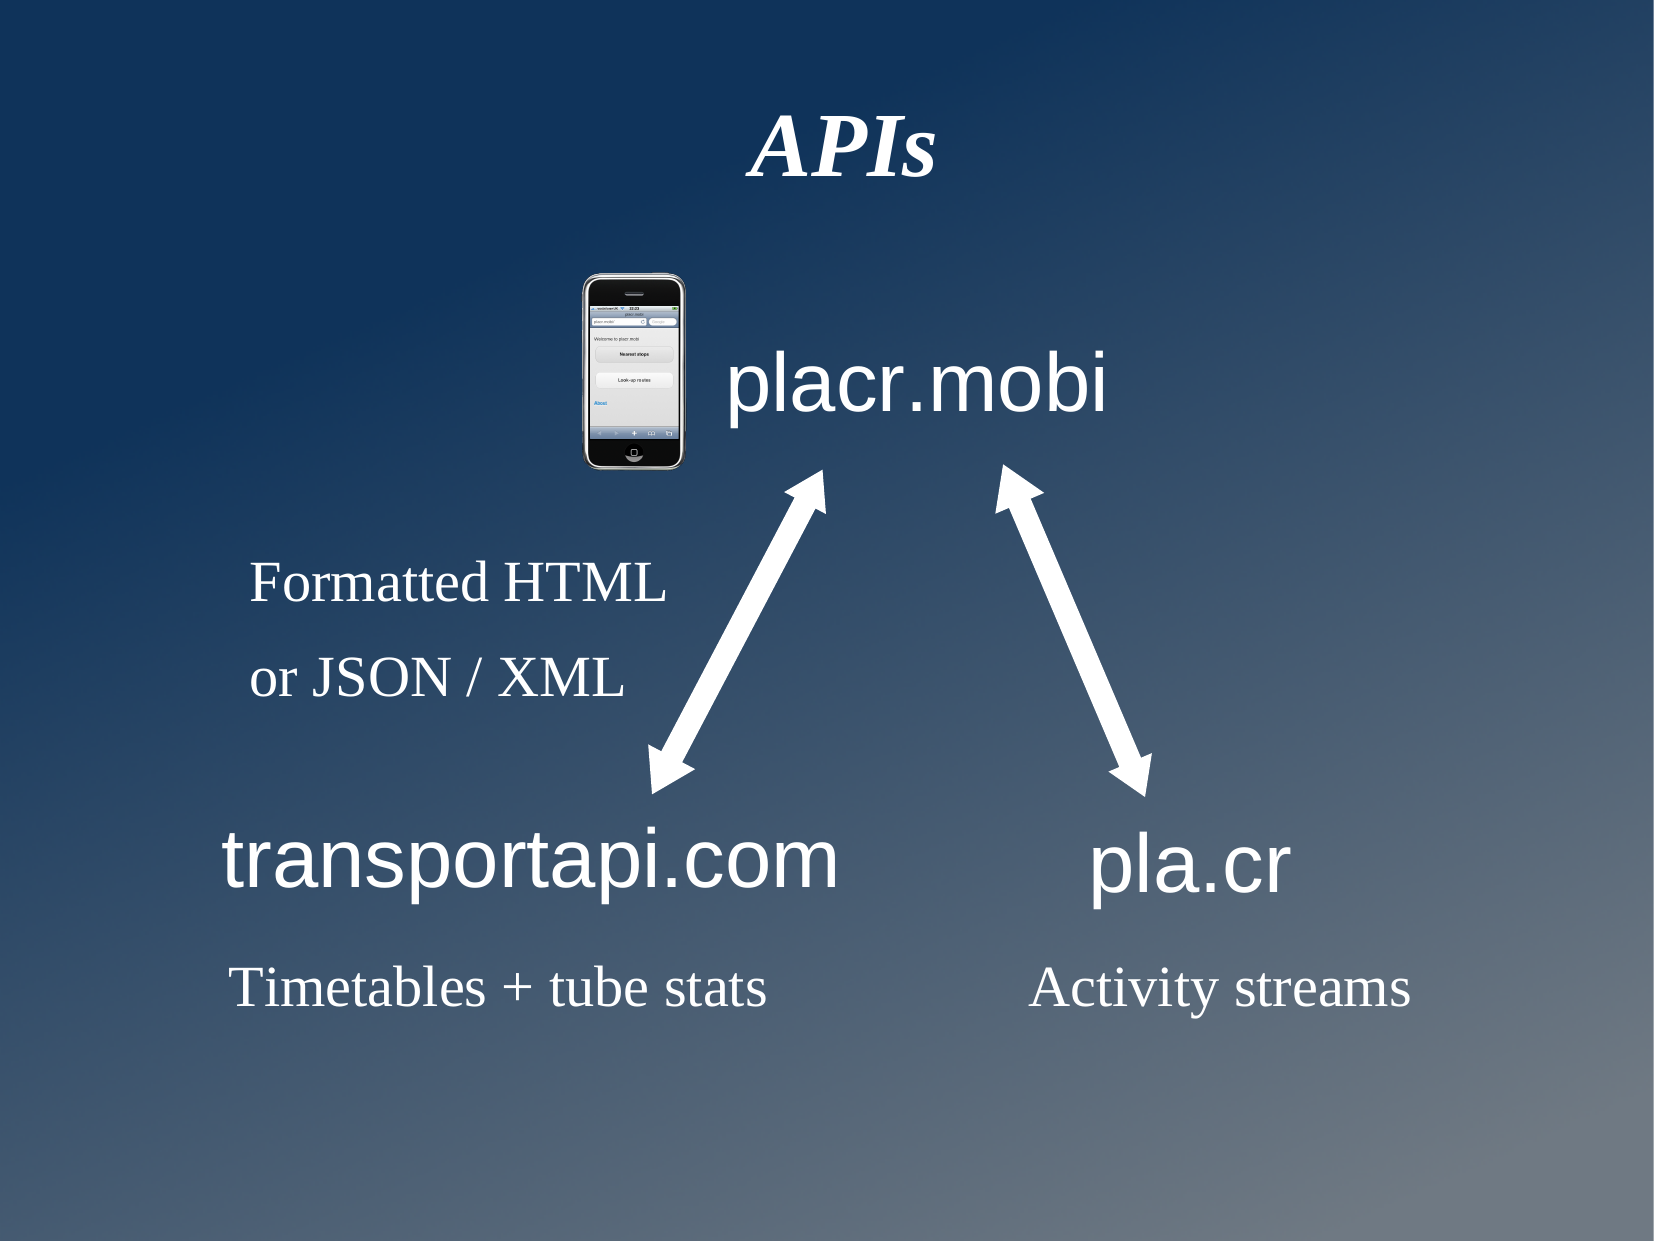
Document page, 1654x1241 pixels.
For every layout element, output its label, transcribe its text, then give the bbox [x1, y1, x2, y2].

list pla.cr [1088, 817, 1350, 920]
picture [0, 0, 1654, 1241]
list Timetables + tube stats [228, 954, 890, 1075]
list Formatted HTML or JSON / XML [249, 549, 731, 738]
title APIs [107, 48, 1582, 243]
list Activity streams [1028, 954, 1509, 1142]
list placr.mobi [725, 336, 1167, 439]
list transportapi.com [221, 812, 891, 915]
